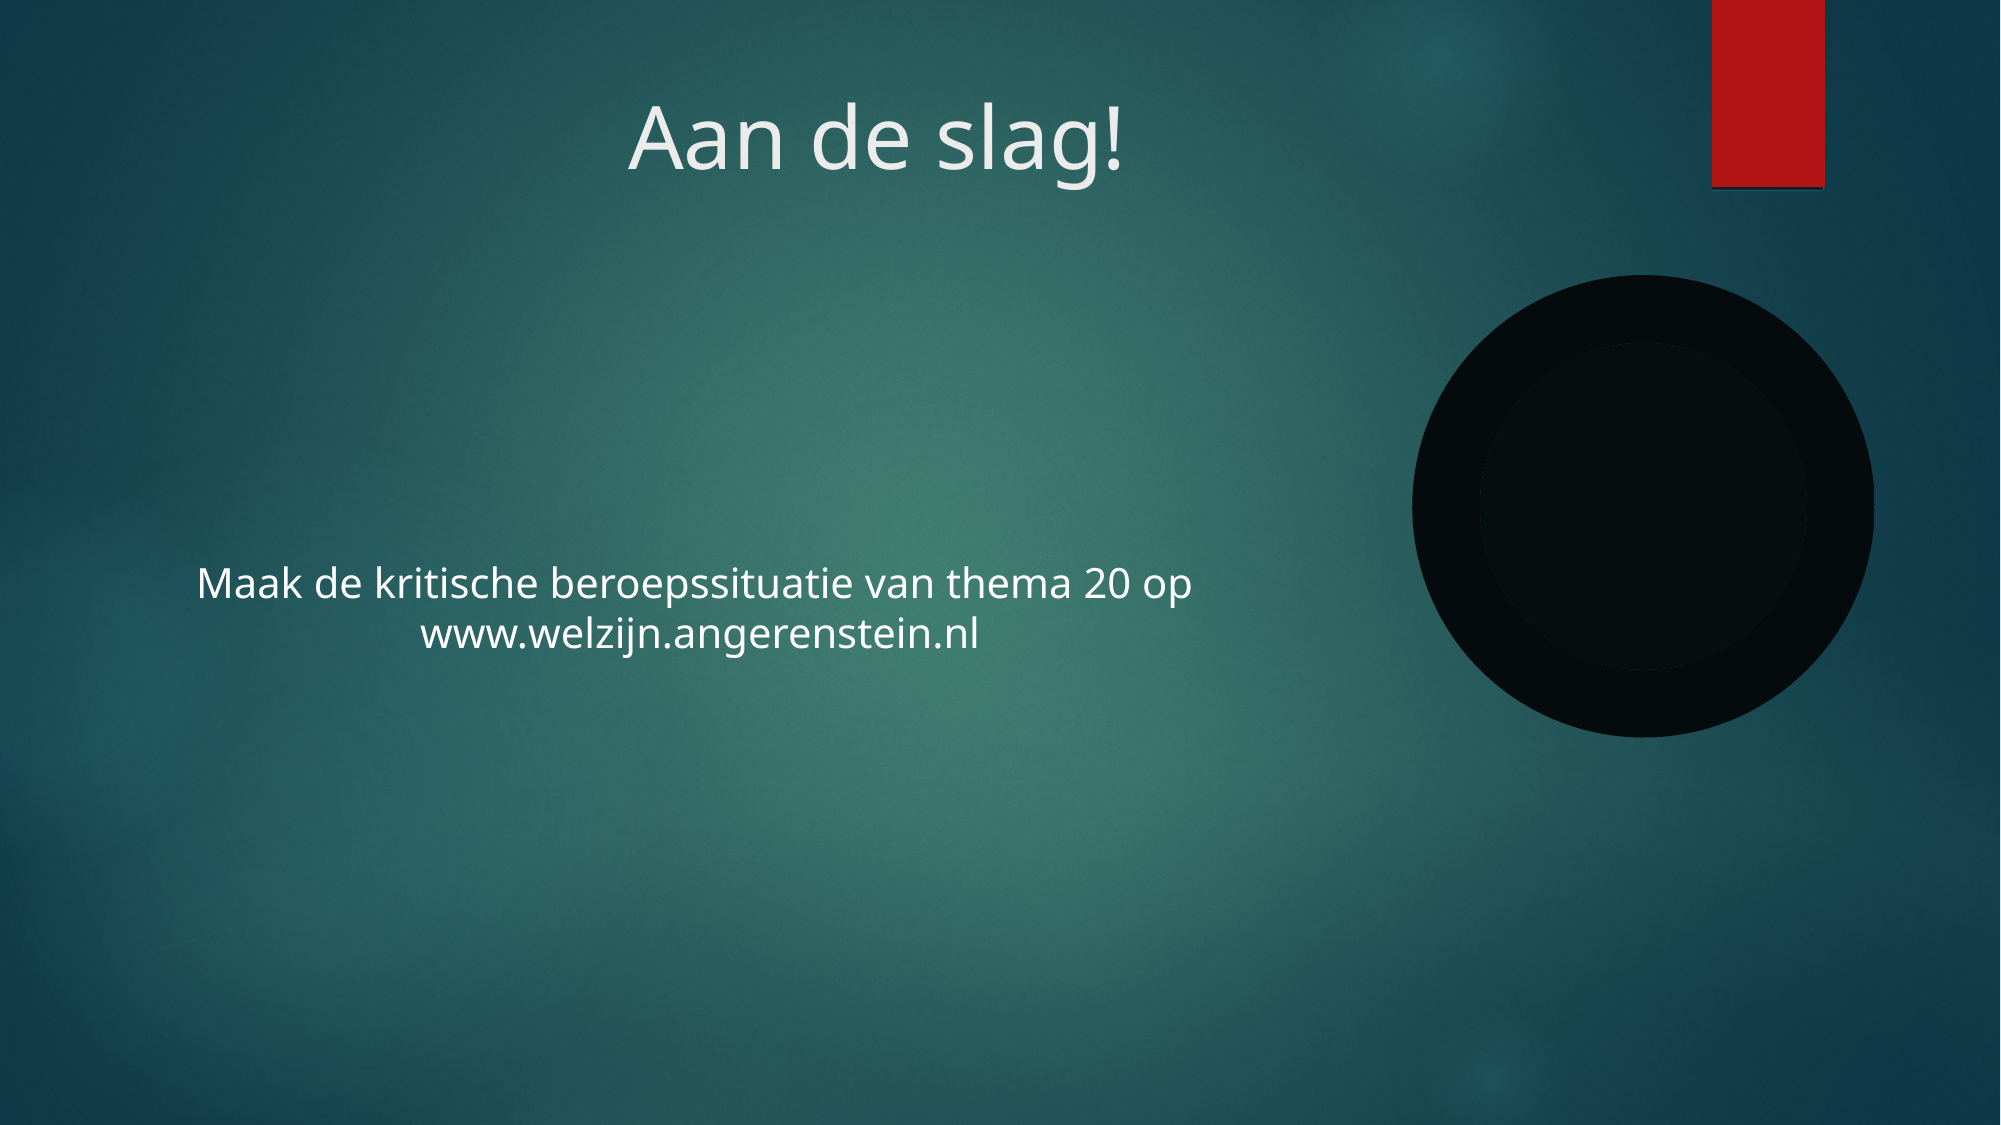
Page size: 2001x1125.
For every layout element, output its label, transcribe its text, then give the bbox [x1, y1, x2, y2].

list Maak de kritische beroepssituatie van thema 20 op www.welzijn.angerenstein.nl [181, 336, 1649, 1026]
title Aan de slag! [106, 74, 1649, 305]
